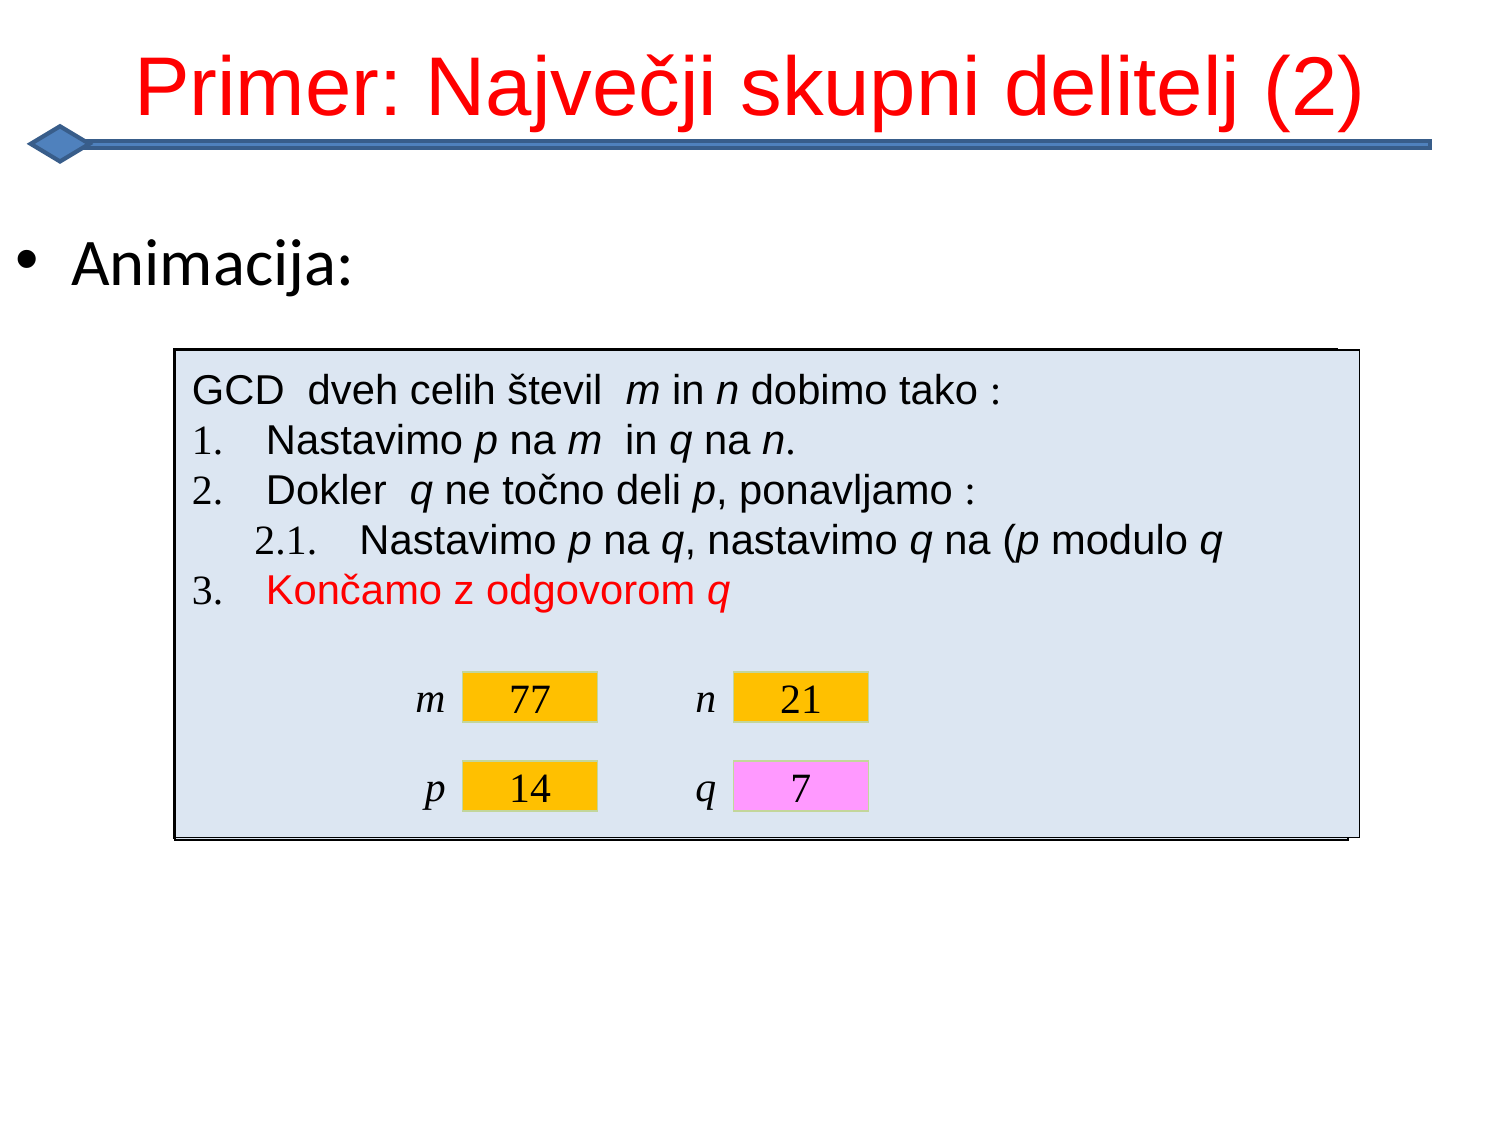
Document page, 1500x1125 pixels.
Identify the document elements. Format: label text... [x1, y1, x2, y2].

title Primer: Največji skupni delitelj (2) [75, 23, 1426, 141]
text_box p [429, 784, 440, 800]
picture [165, 348, 1349, 841]
text_box GCD dveh celih števil m in n dobimo tako : 1. Nastavimo p na m in q na n. 2. Dokler q ne točno deli p, ponavljamo : 2.1. Nastavimo p na q, nastavimo q na (p modulo q 3. Končamo z odgovorom q [191, 362, 1343, 613]
text_box 7 [733, 760, 869, 812]
text_box [174, 349, 1360, 838]
text_box n [648, 670, 717, 721]
text_box 77 [462, 671, 598, 723]
text_box q [700, 783, 711, 799]
text_box p [378, 759, 446, 810]
text_box 14 [462, 760, 598, 812]
list Animacija: [0, 210, 1276, 306]
text_box q [648, 759, 717, 810]
text_box 21 [733, 671, 869, 723]
text_box m [378, 670, 446, 721]
